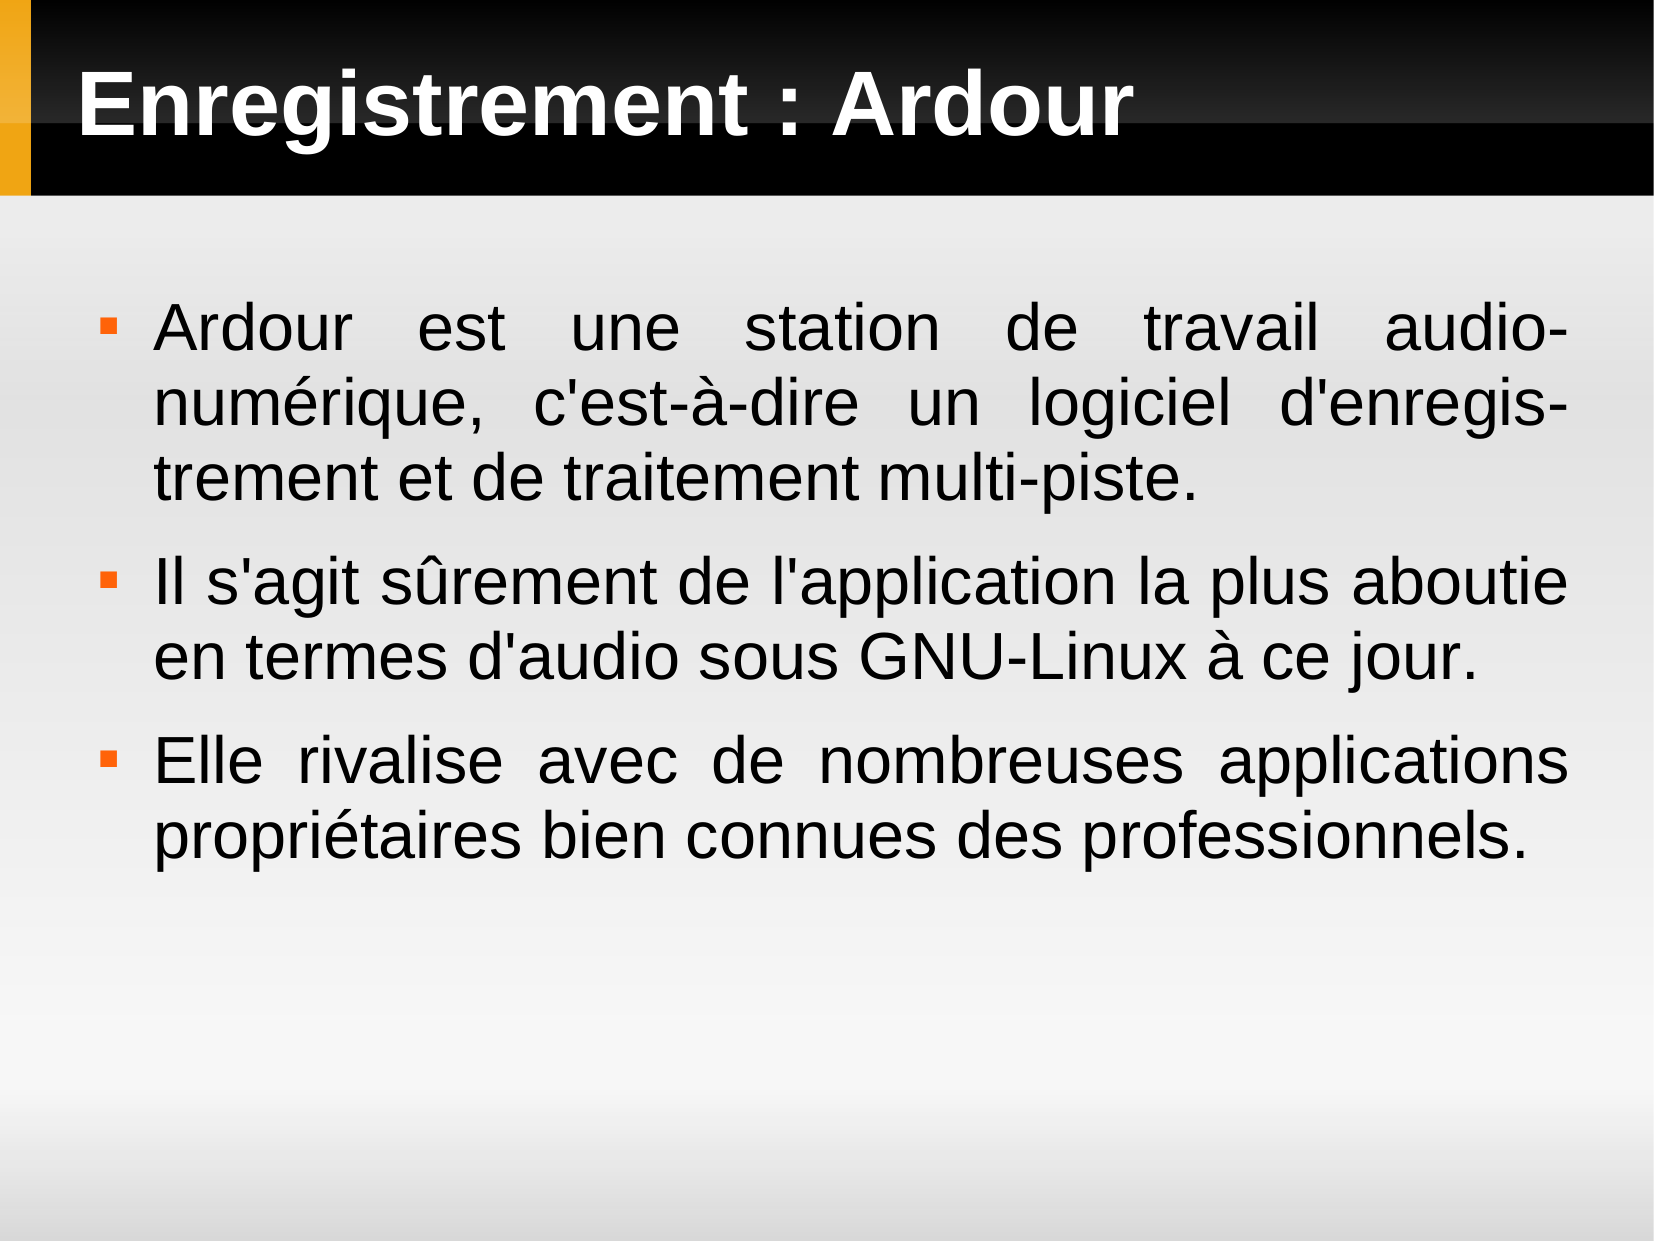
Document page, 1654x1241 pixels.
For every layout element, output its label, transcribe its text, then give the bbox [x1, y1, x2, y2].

picture [0, 0, 1654, 1241]
title Enregistrement : Ardour [76, 0, 1565, 208]
list Ardour est une station de travail audio-numérique, c'est-à-dire un logiciel d'enregis- trement et de traitement multi-piste. Il s'agit sûrement de l'application la plus aboutie en termes d'audio sous GNU-Linux à ce jour. Elle rivalise avec de nombreuses applications propriétaires bien connues des professionnels. [82, 290, 1571, 1109]
